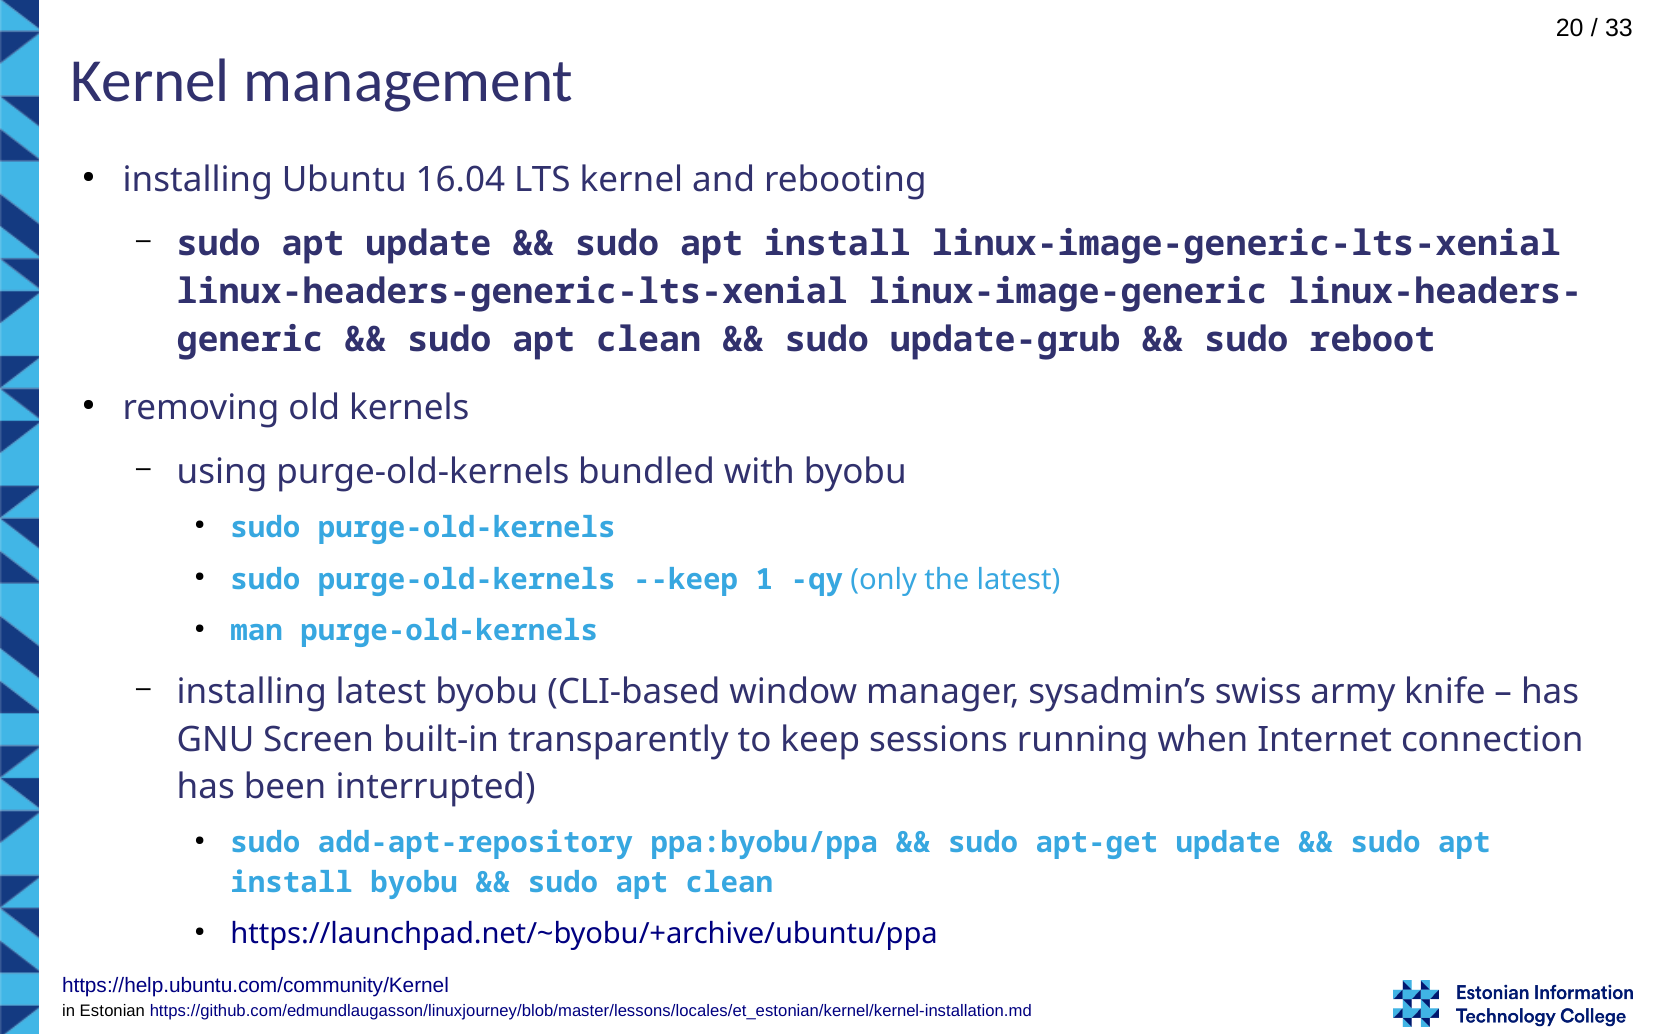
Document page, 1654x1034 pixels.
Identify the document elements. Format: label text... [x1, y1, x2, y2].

text_box in Estonian https://github.com/edmundlaugasson/linuxjourney/blob/master/lessons/locales/et_estonian/kernel/kernel-installation.md [47, 994, 1063, 1028]
list installing Ubuntu 16.04 LTS kernel and rebooting sudo apt update && sudo apt install linux-image-generic-lts-xenial linux-headers-generic-lts-xenial linux-image-generic linux-headers-generic && sudo apt clean && sudo update-grub && sudo reboot removing old kernels using purge-old-kernels bundled with byobu sudo purge-old-kernels sudo purge-old-kernels --keep 1 -qy (only the latest) man purge-old-kernels installing latest byobu (CLI-based window manager, sysadmin’s swiss army knife – has GNU Screen built-in transparently to keep sessions running when Internet connection has been interrupted) sudo add-apt-repository ppa:byobu/ppa && sudo apt-get update && sudo apt install byobu && sudo apt clean https://launchpad.net/~byobu/+archive/ubuntu/ppa [68, 153, 1630, 957]
picture [1393, 980, 1633, 1027]
text_box https://help.ubuntu.com/community/Kernel [47, 966, 485, 1004]
title Kernel management [70, 41, 1630, 130]
